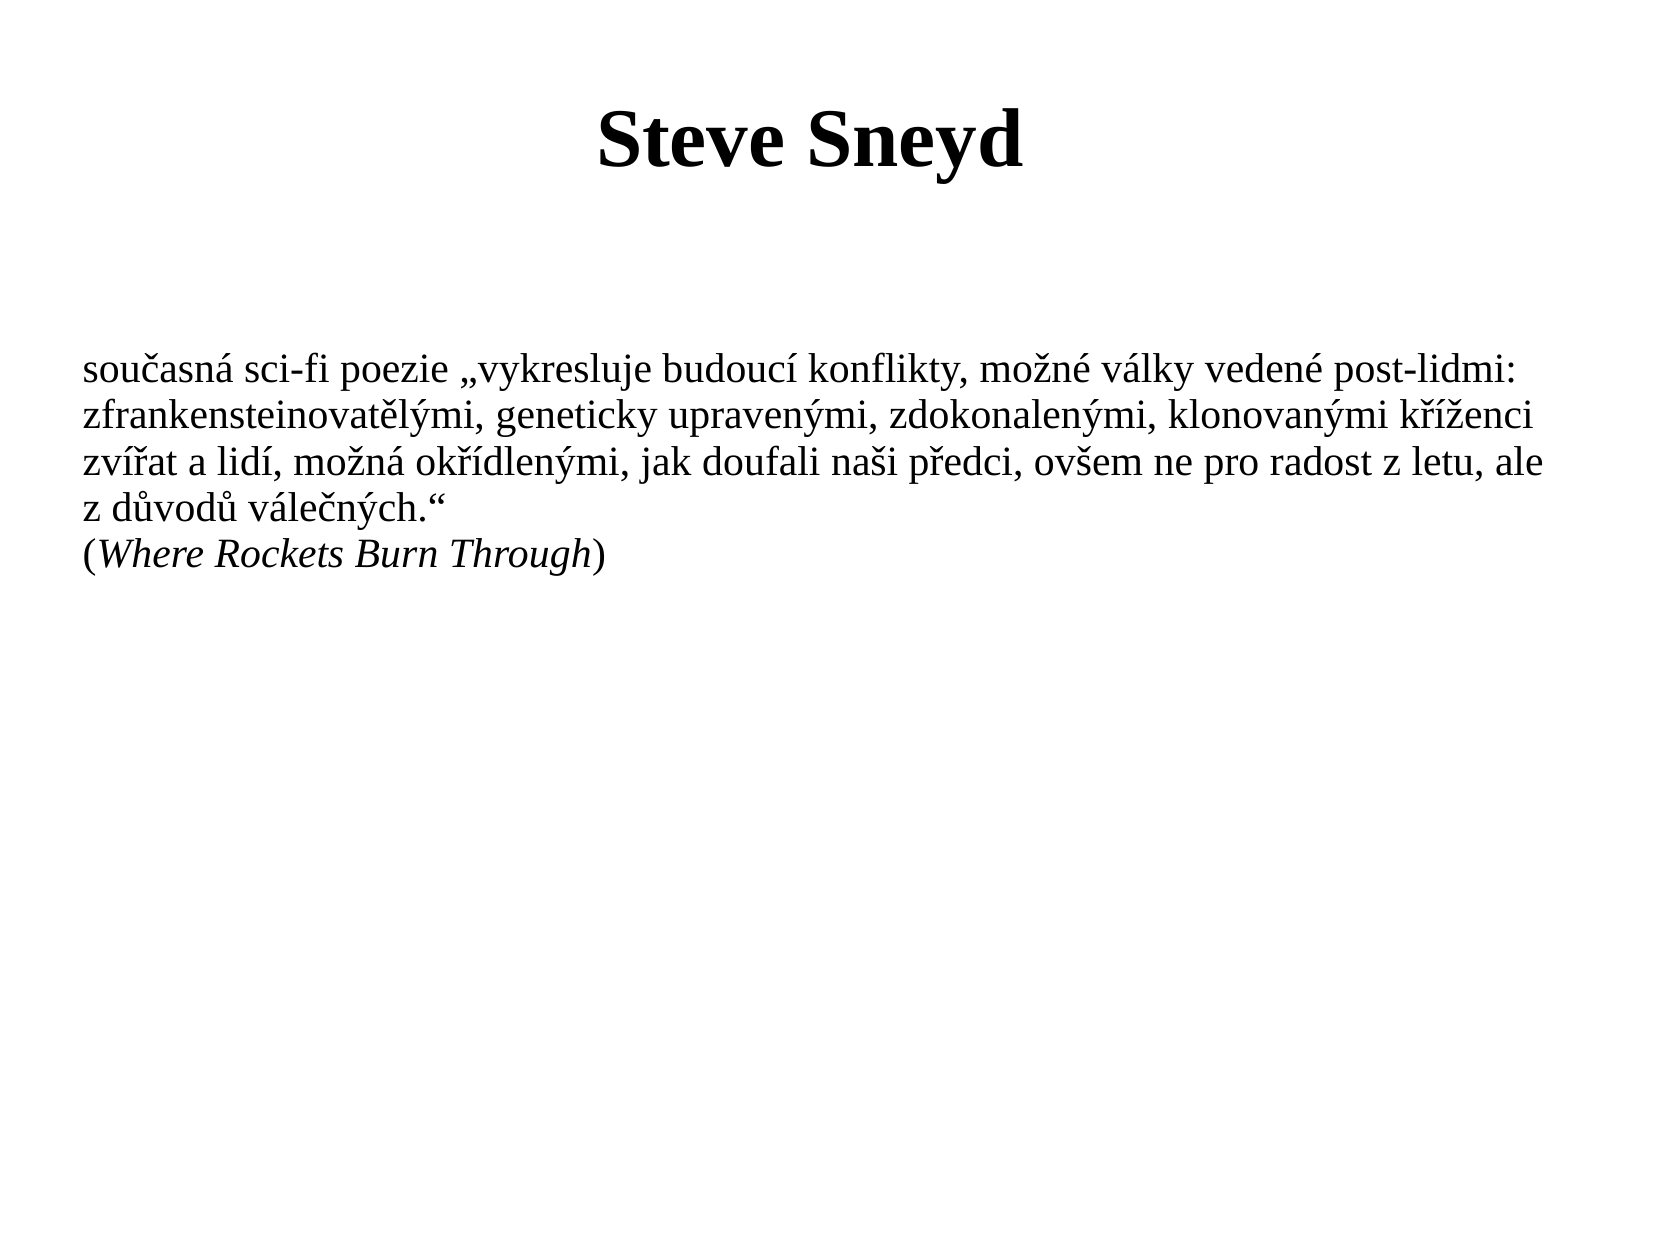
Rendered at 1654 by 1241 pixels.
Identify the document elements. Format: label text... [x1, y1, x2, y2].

title Steve Sneyd [30, 47, 1591, 229]
list současná sci-fi poezie „vykresluje budoucí konflikty, možné války vedené post-lidmi: zfrankensteinovatělými, geneticky upravenými, zdokonalenými, klonovanými kříženci zvířat a lidí, možná okřídlenými, jak doufali naši předci, ovšem ne pro radost z letu, ale z důvodů válečných.“ (Where Rockets Burn Through) [82, 299, 1571, 1019]
